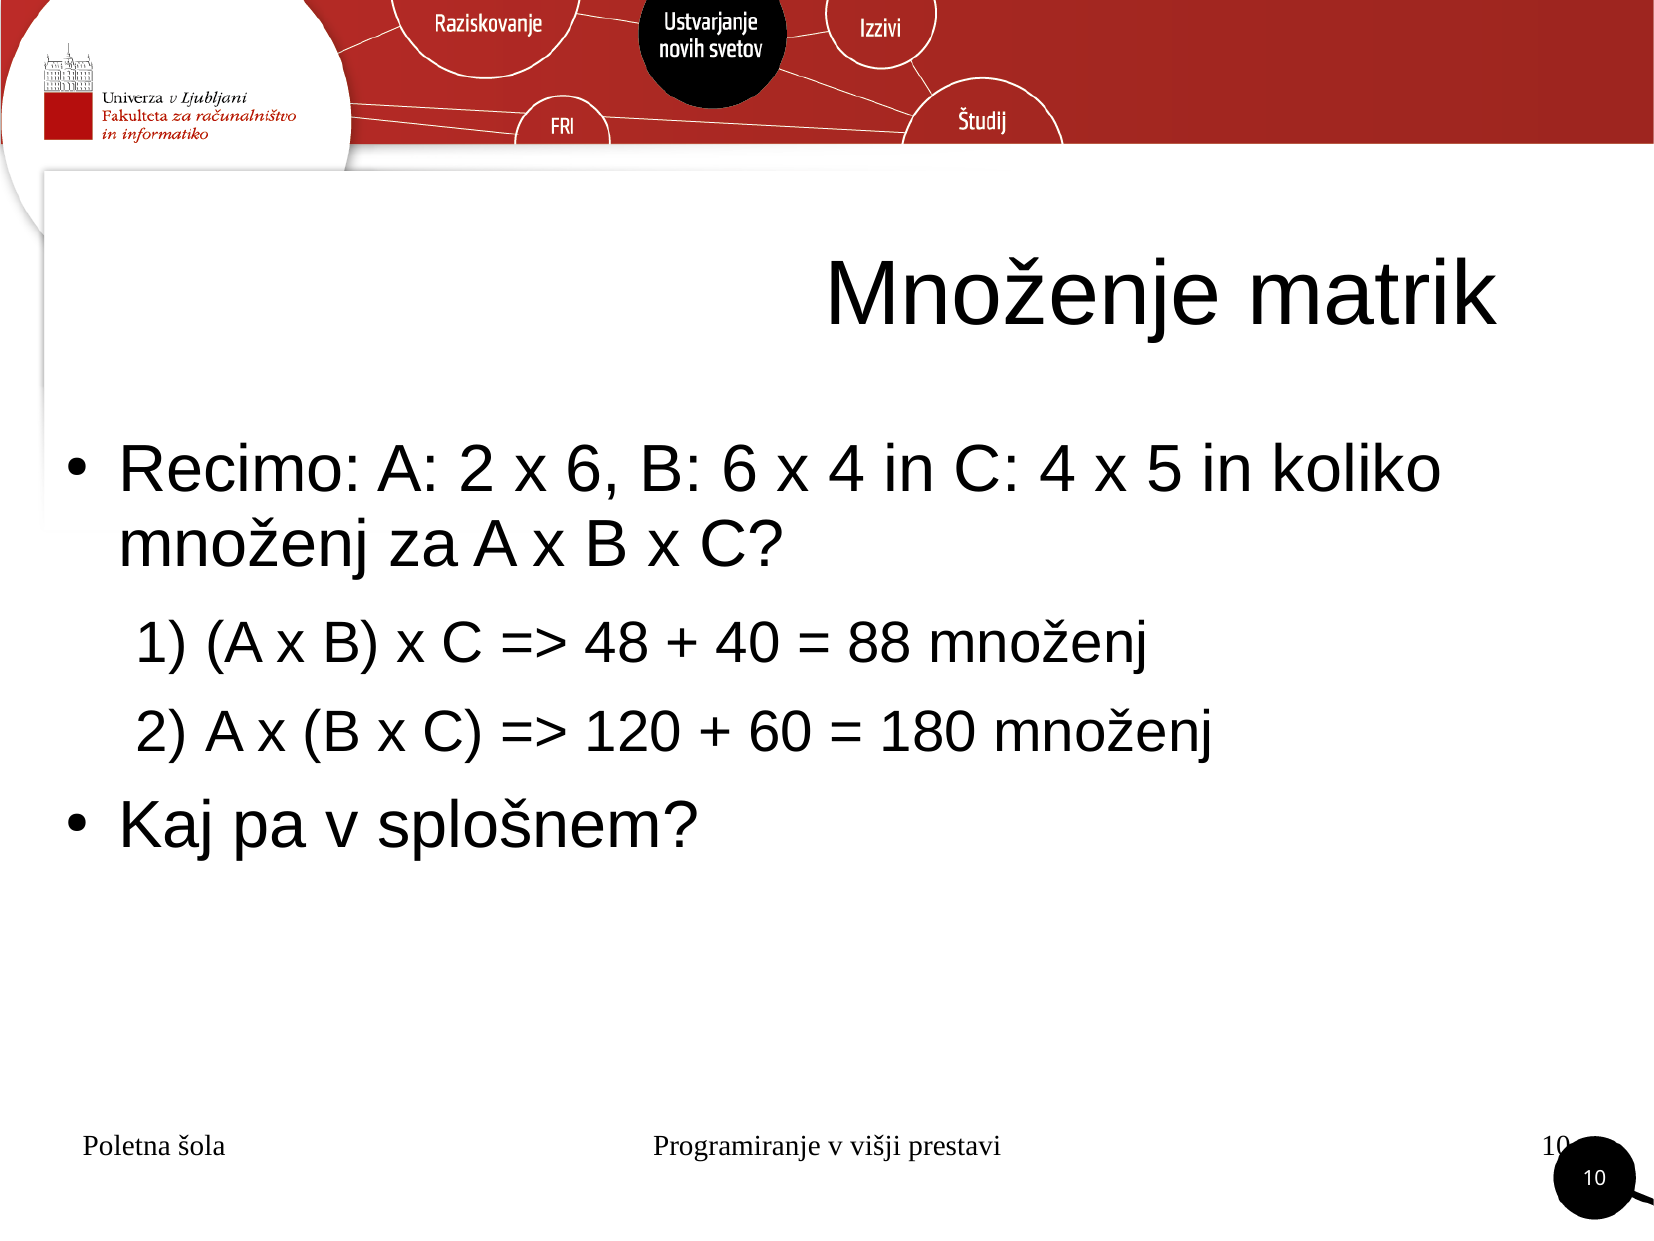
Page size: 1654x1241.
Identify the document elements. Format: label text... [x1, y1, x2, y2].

list Recimo: A: 2 x 6, B: 6 x 4 in C: 4 x 5 in koliko množenj za A x B x C? (A x B) x C => 48 + 40 = 88 množenj A x (B x C) => 120 + 60 = 180 množenj Kaj pa v splošnem? [47, 431, 1503, 1099]
text_box <številka> [1553, 1145, 1636, 1212]
picture [0, 0, 1654, 1241]
title Množenje matrik [35, 188, 1524, 397]
